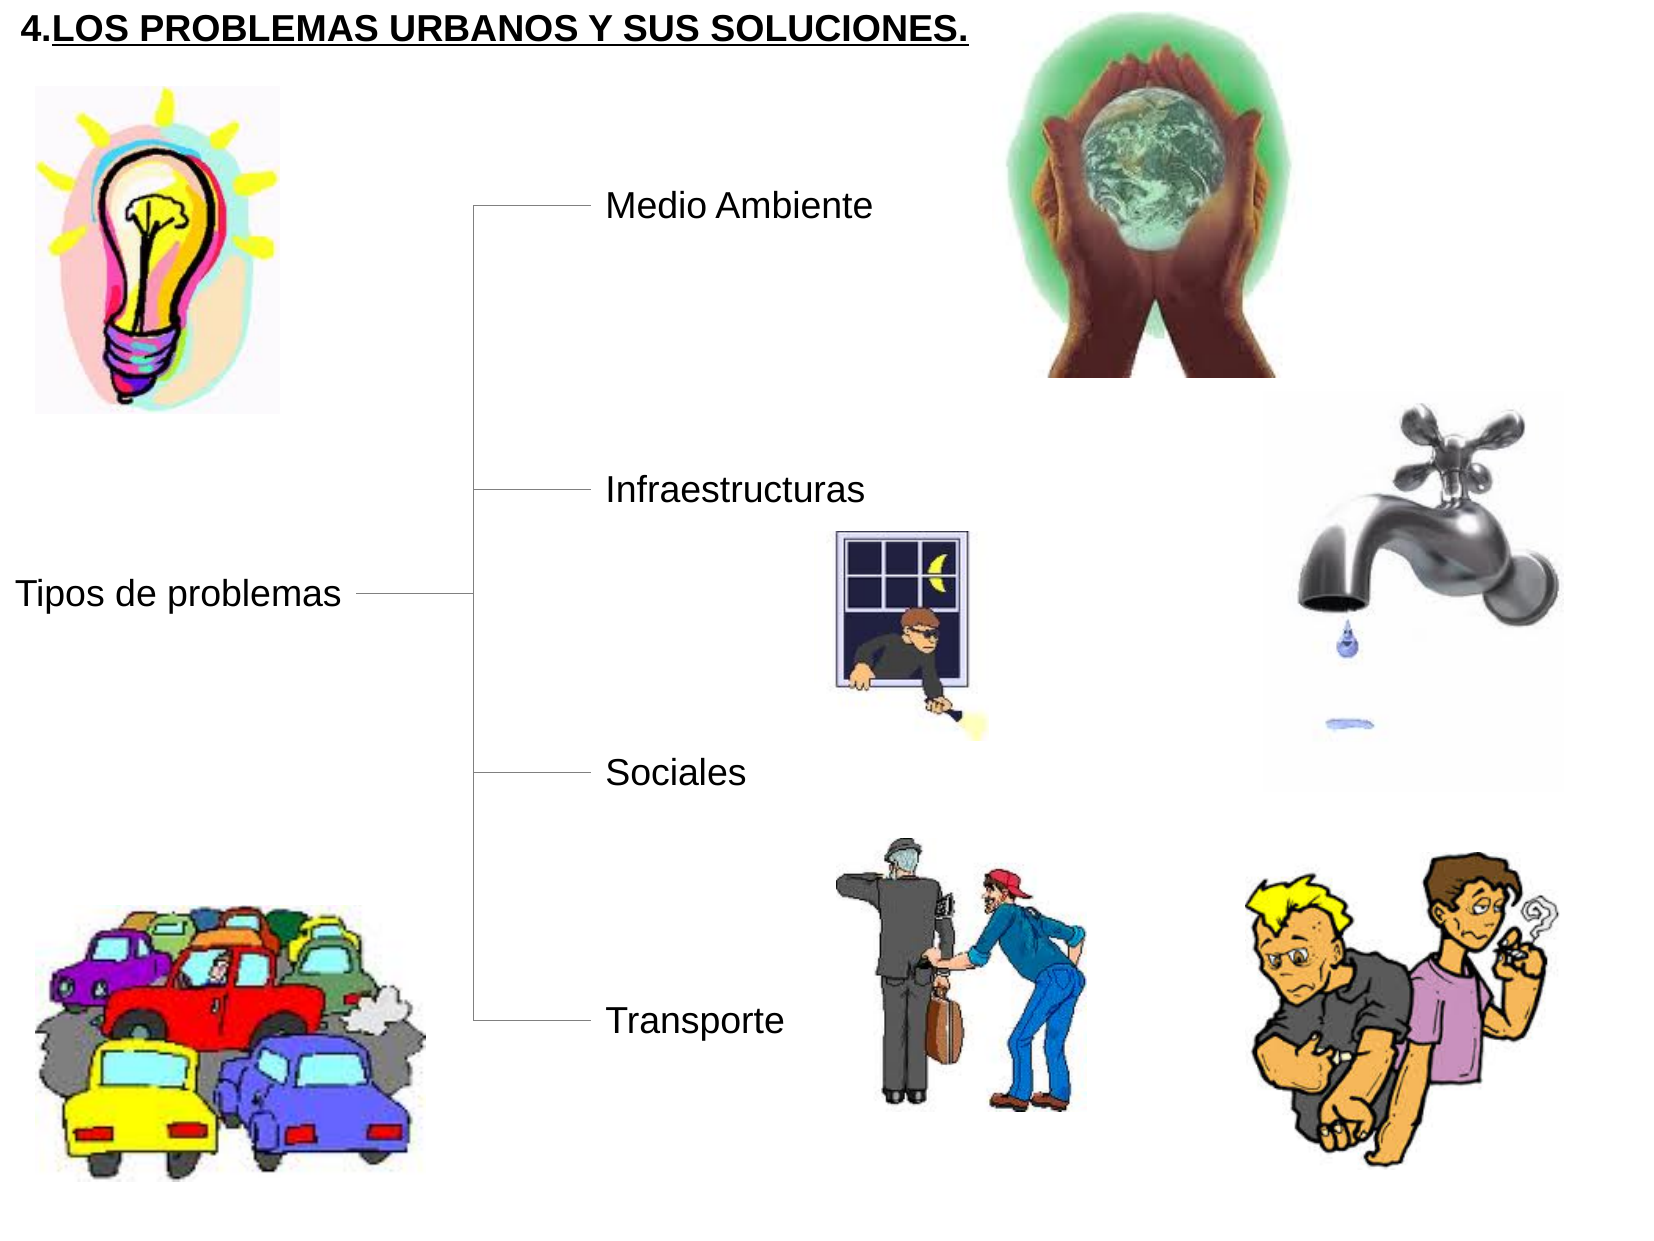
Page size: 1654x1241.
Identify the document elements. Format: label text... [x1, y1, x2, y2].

text_box Sociales [590, 744, 762, 801]
picture [814, 531, 989, 741]
picture [1263, 391, 1564, 792]
text_box Tipos de problemas [0, 564, 357, 622]
text_box Infraestructuras [590, 460, 881, 518]
picture [836, 838, 1087, 1112]
text_box Medio Ambiente [590, 177, 889, 235]
picture [35, 86, 280, 414]
picture [1245, 852, 1560, 1170]
text_box 4.LOS PROBLEMAS URBANOS Y SUS SOLUCIONES. [5, 0, 985, 59]
picture [992, 11, 1312, 378]
text_box Transporte [590, 992, 800, 1049]
picture [35, 905, 426, 1182]
